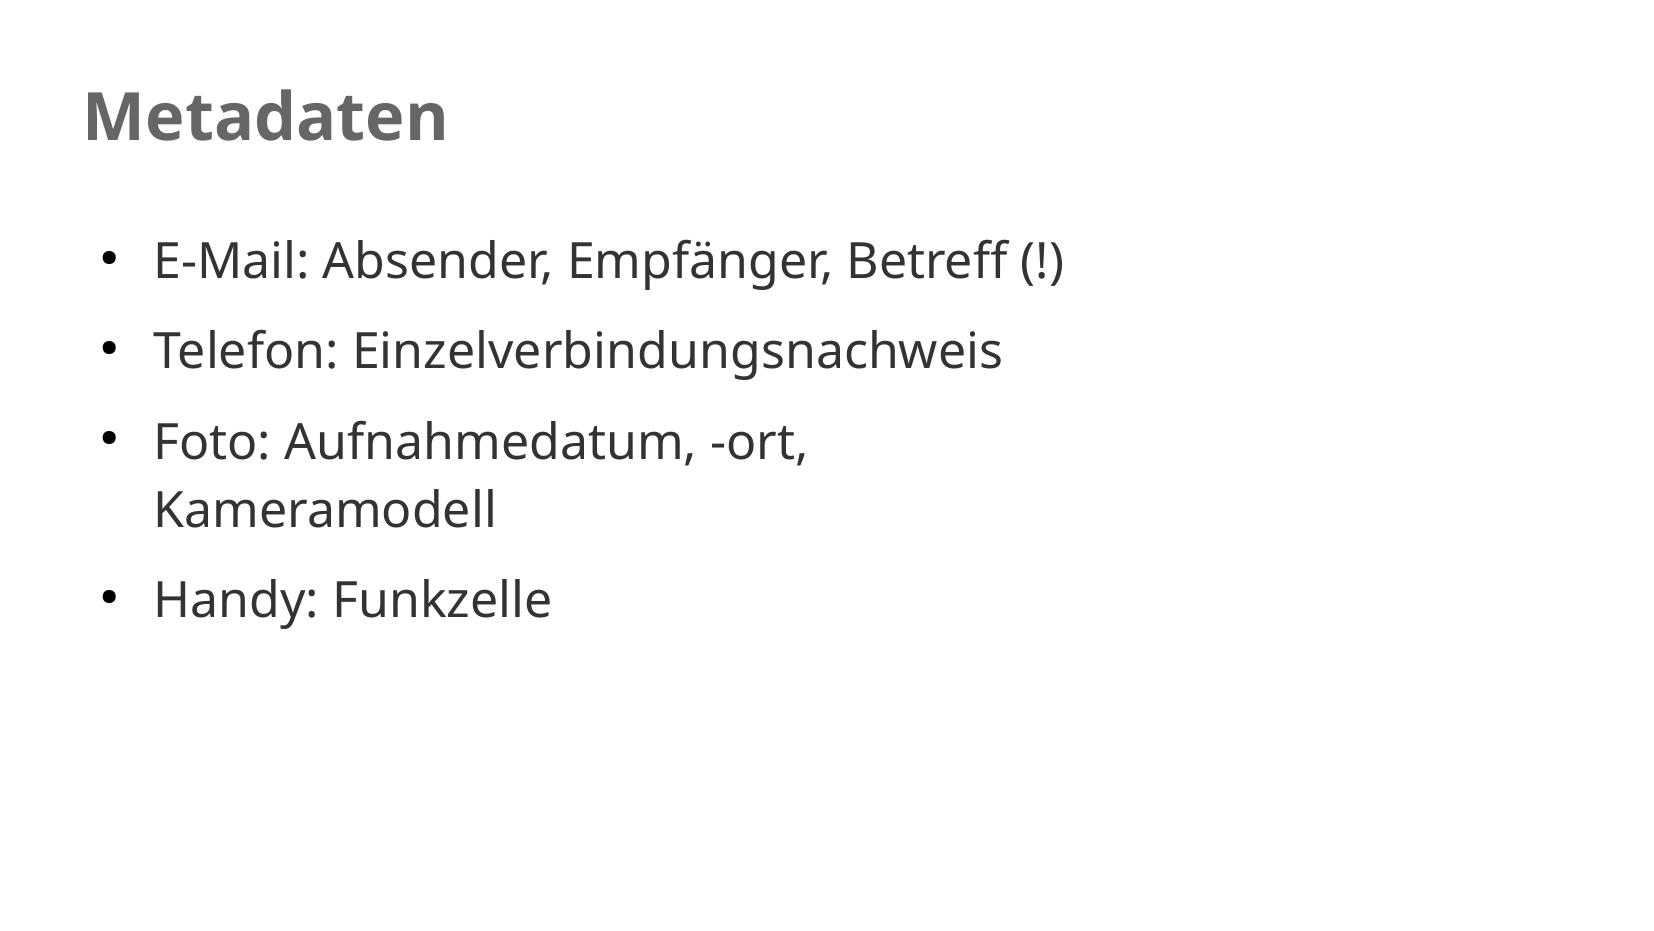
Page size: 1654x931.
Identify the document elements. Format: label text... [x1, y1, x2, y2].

title Metadaten [82, 37, 1571, 193]
list E-Mail: Absender, Empfänger, Betreff (!) Telefon: Einzelverbindungsnachweis Foto: Aufnahmedatum, -ort, Kameramodell Handy: Funkzelle [82, 225, 1126, 758]
